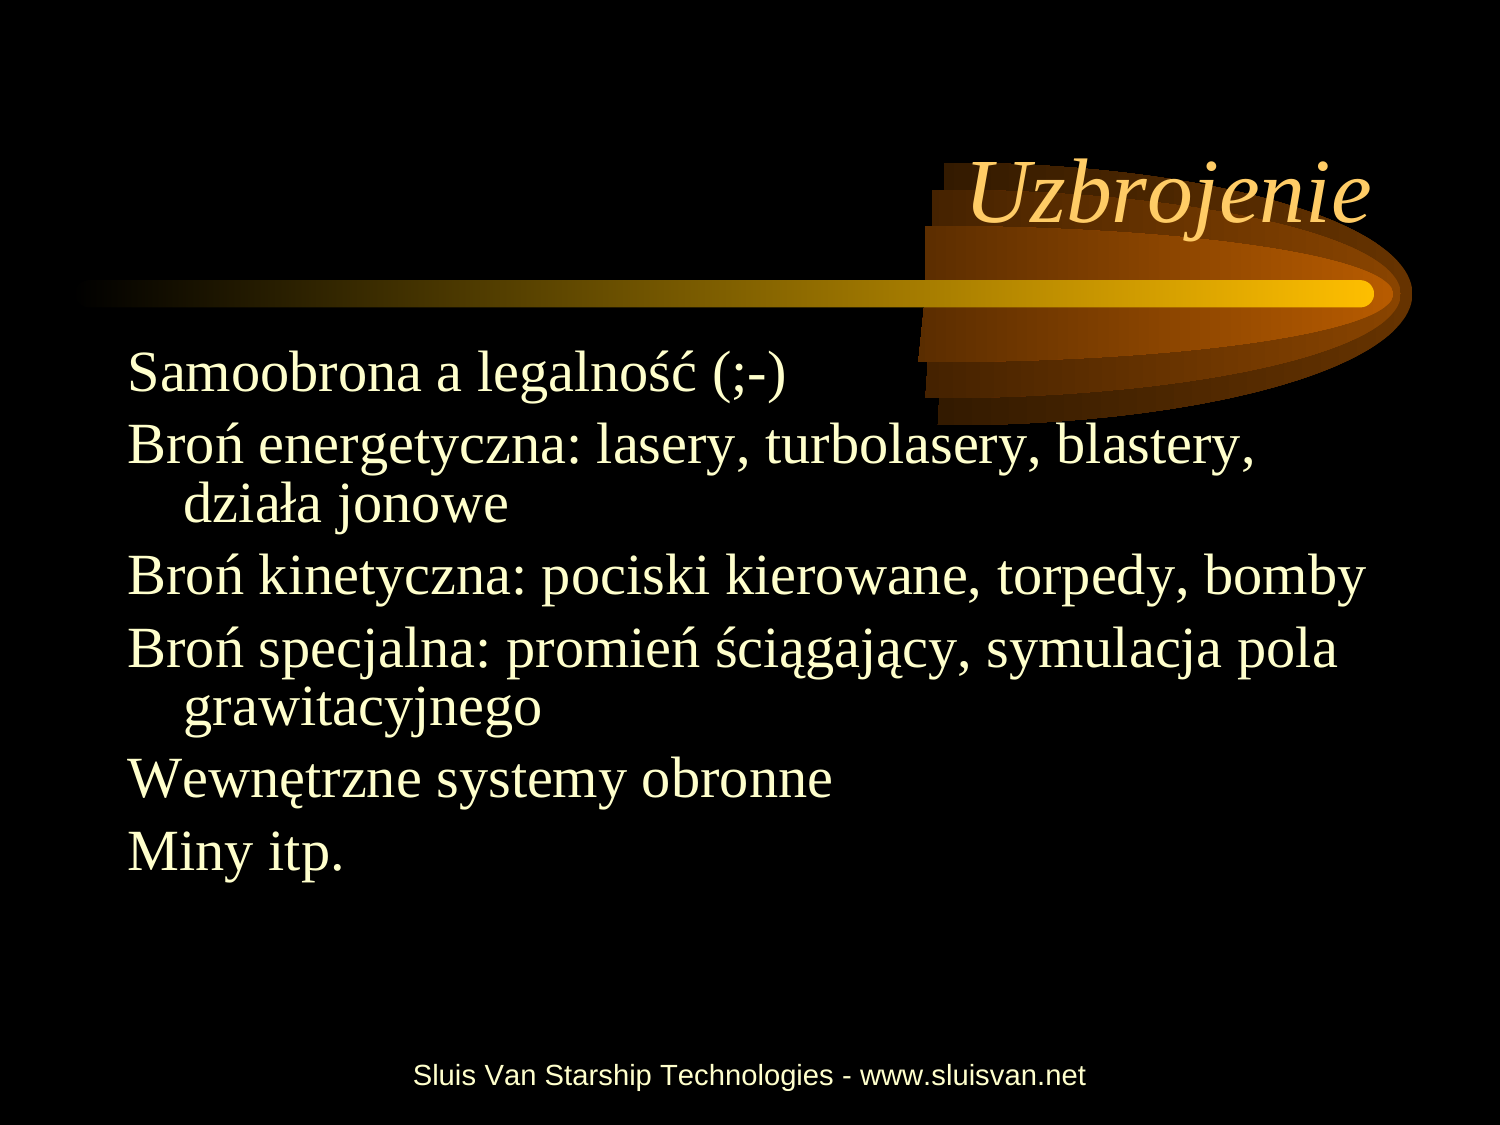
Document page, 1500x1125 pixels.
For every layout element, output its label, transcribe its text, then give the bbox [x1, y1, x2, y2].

title Uzbrojenie [112, 62, 1388, 250]
list Samoobrona a legalność (;-) Broń energetyczna: lasery, turbolasery, blastery, działa jonowe Broń kinetyczna: pociski kierowane, torpedy, bomby Broń specjalna: promień ściągający, symulacja pola grawitacyjnego Wewnętrzne systemy obronne Miny itp. [112, 337, 1388, 1013]
